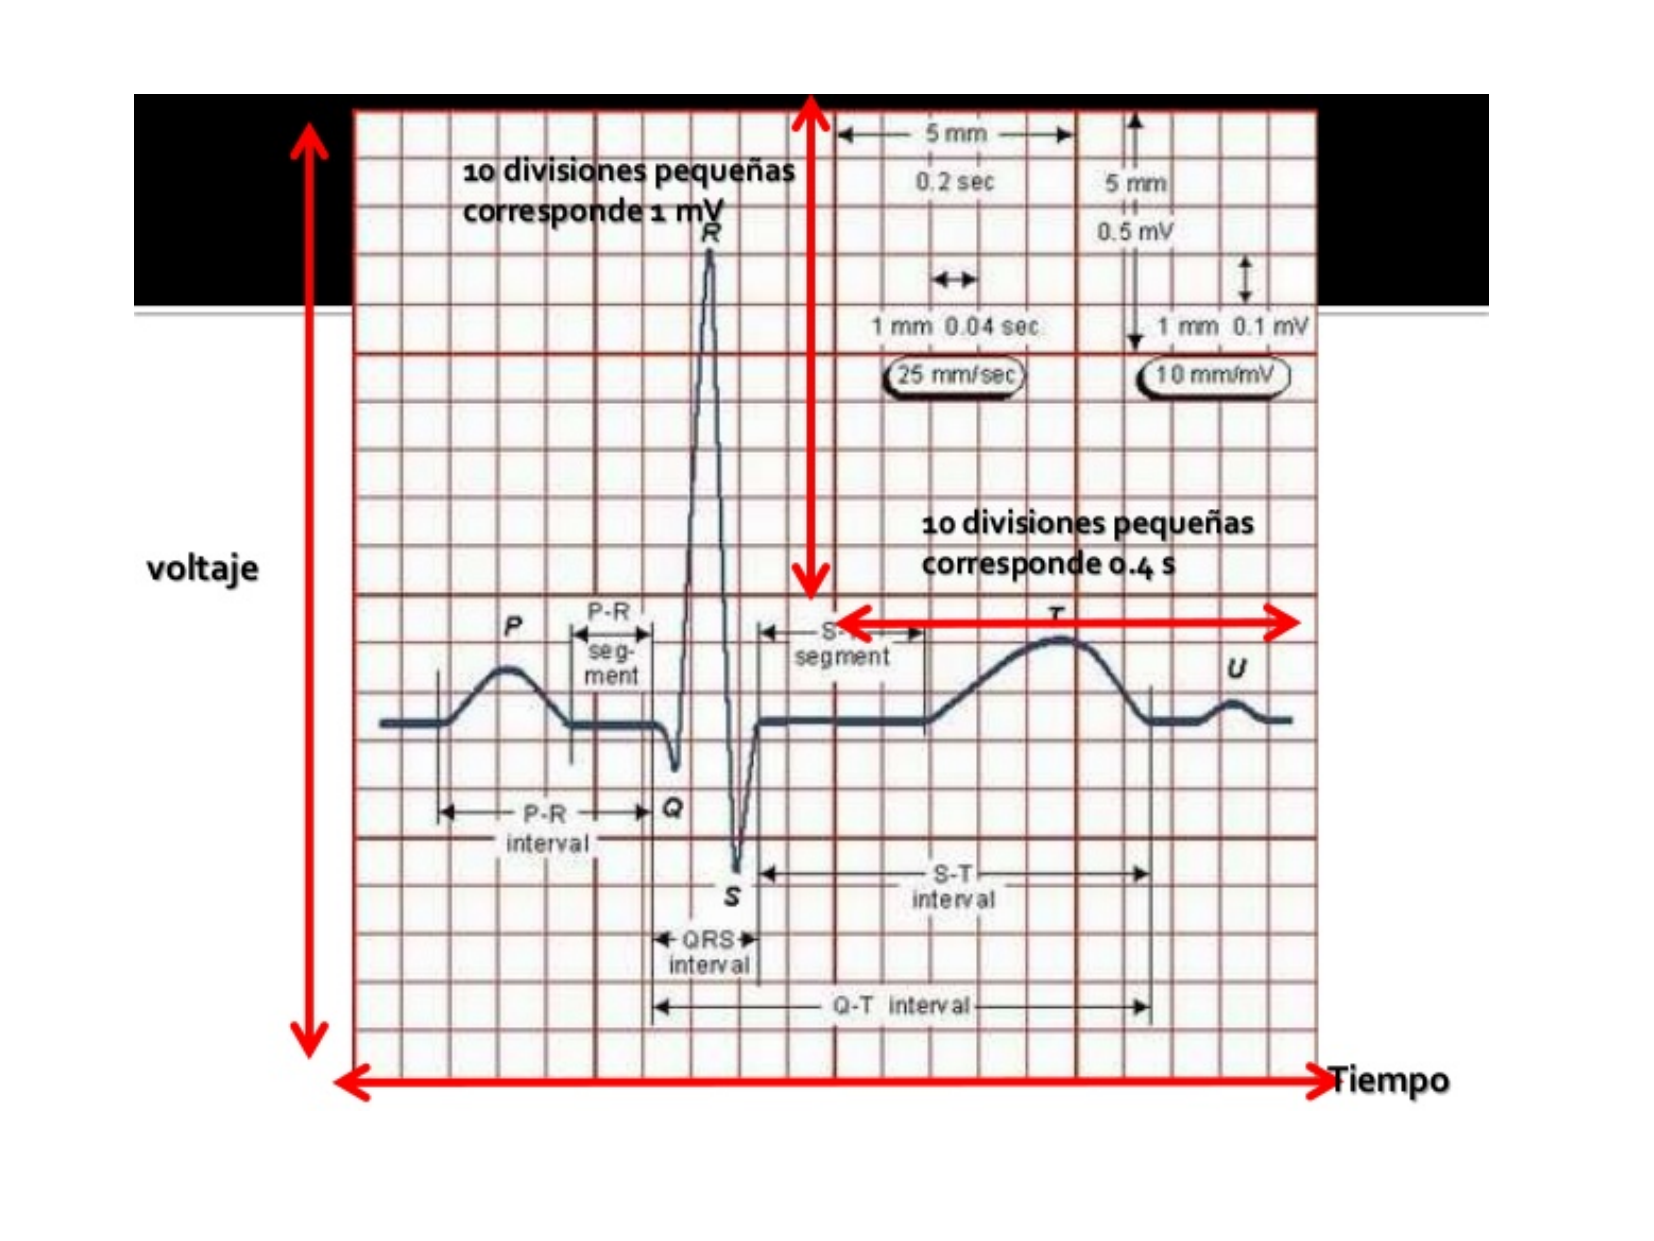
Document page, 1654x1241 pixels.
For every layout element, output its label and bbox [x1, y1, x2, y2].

picture [134, 94, 1489, 1111]
